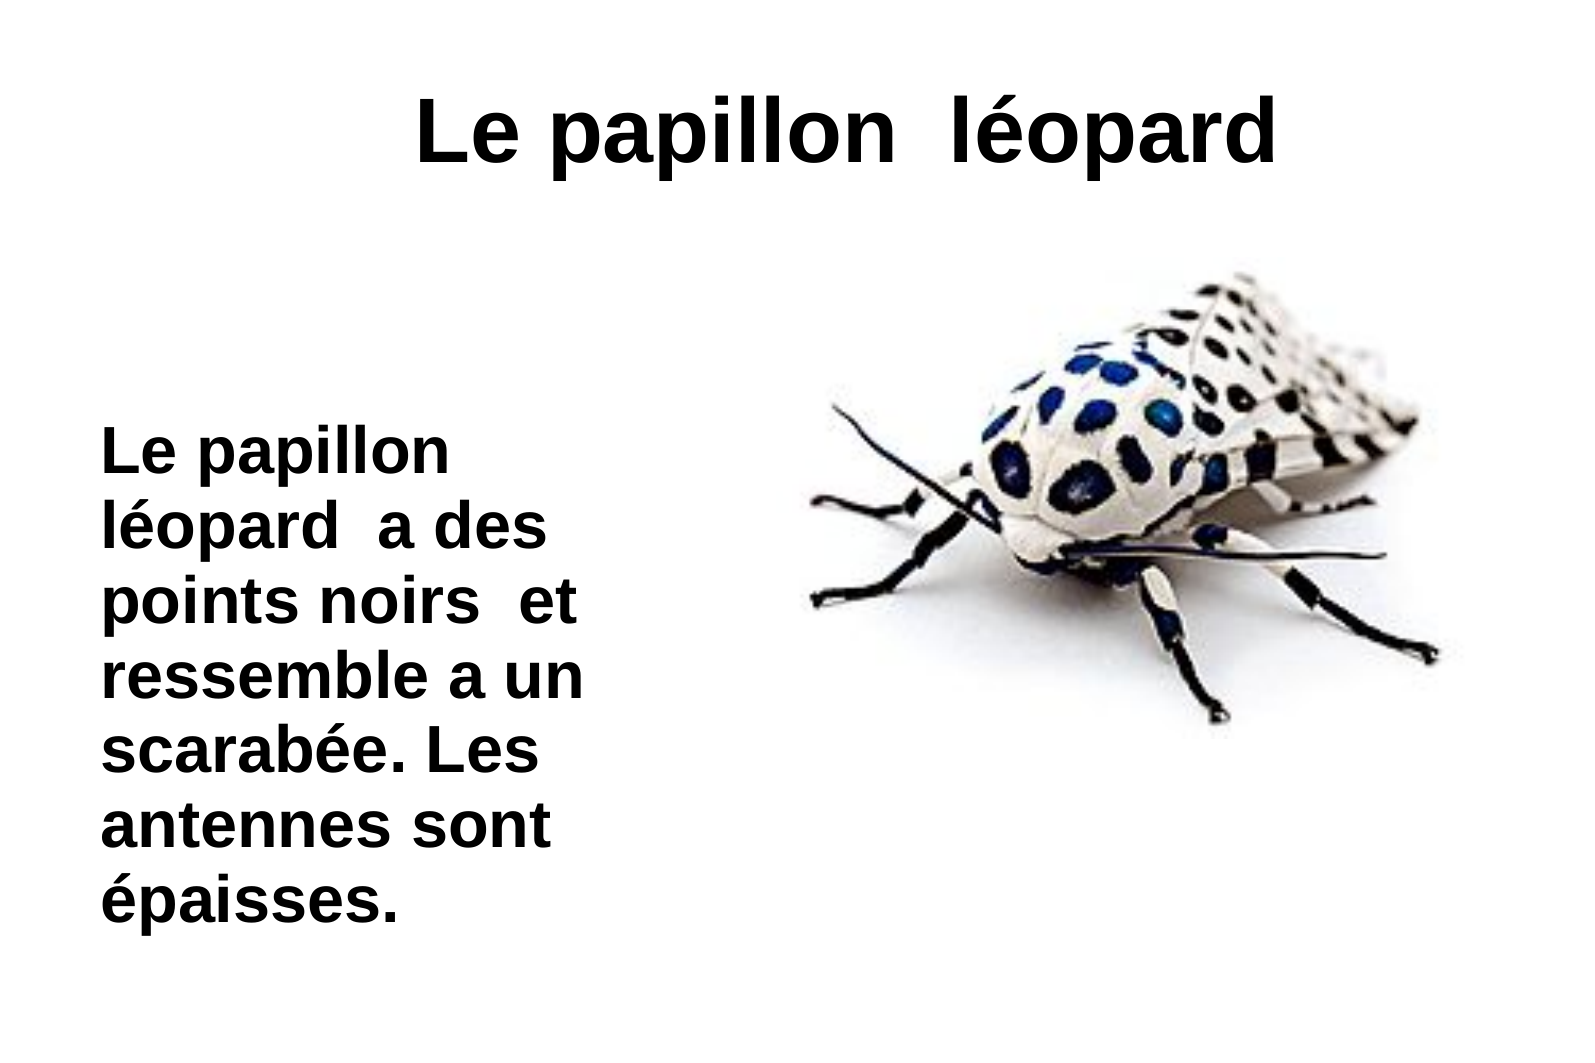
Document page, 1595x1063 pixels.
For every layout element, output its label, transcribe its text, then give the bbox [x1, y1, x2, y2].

title Le papillon léopard [79, 42, 1565, 220]
picture [776, 257, 1477, 739]
list Le papillon léopard a des points noirs et ressemble a un scarabée. Les antennes sont épaisses. [29, 413, 680, 951]
